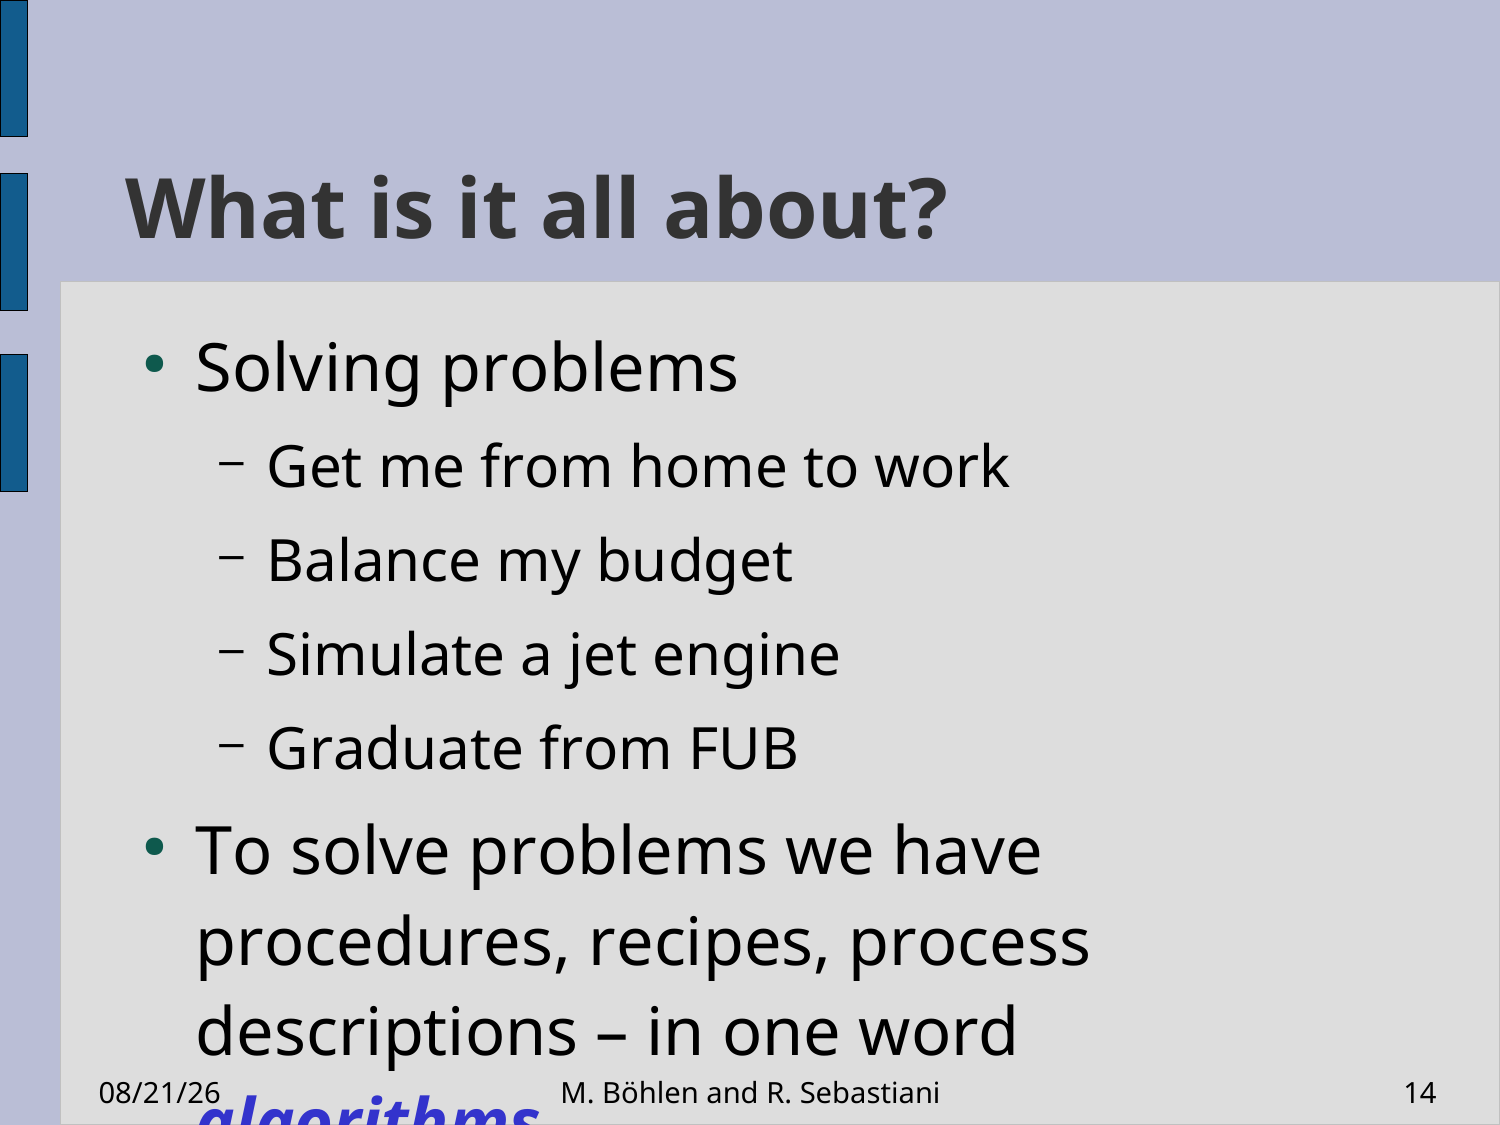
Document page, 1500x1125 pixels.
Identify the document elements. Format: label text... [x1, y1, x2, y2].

list Solving problems Get me from home to work Balance my budget Simulate a jet engine Graduate from FUB To solve problems we have procedures, recipes, process descriptions – in one word algorithms. [110, 312, 1392, 1037]
title What is it all about? [110, 67, 1392, 271]
